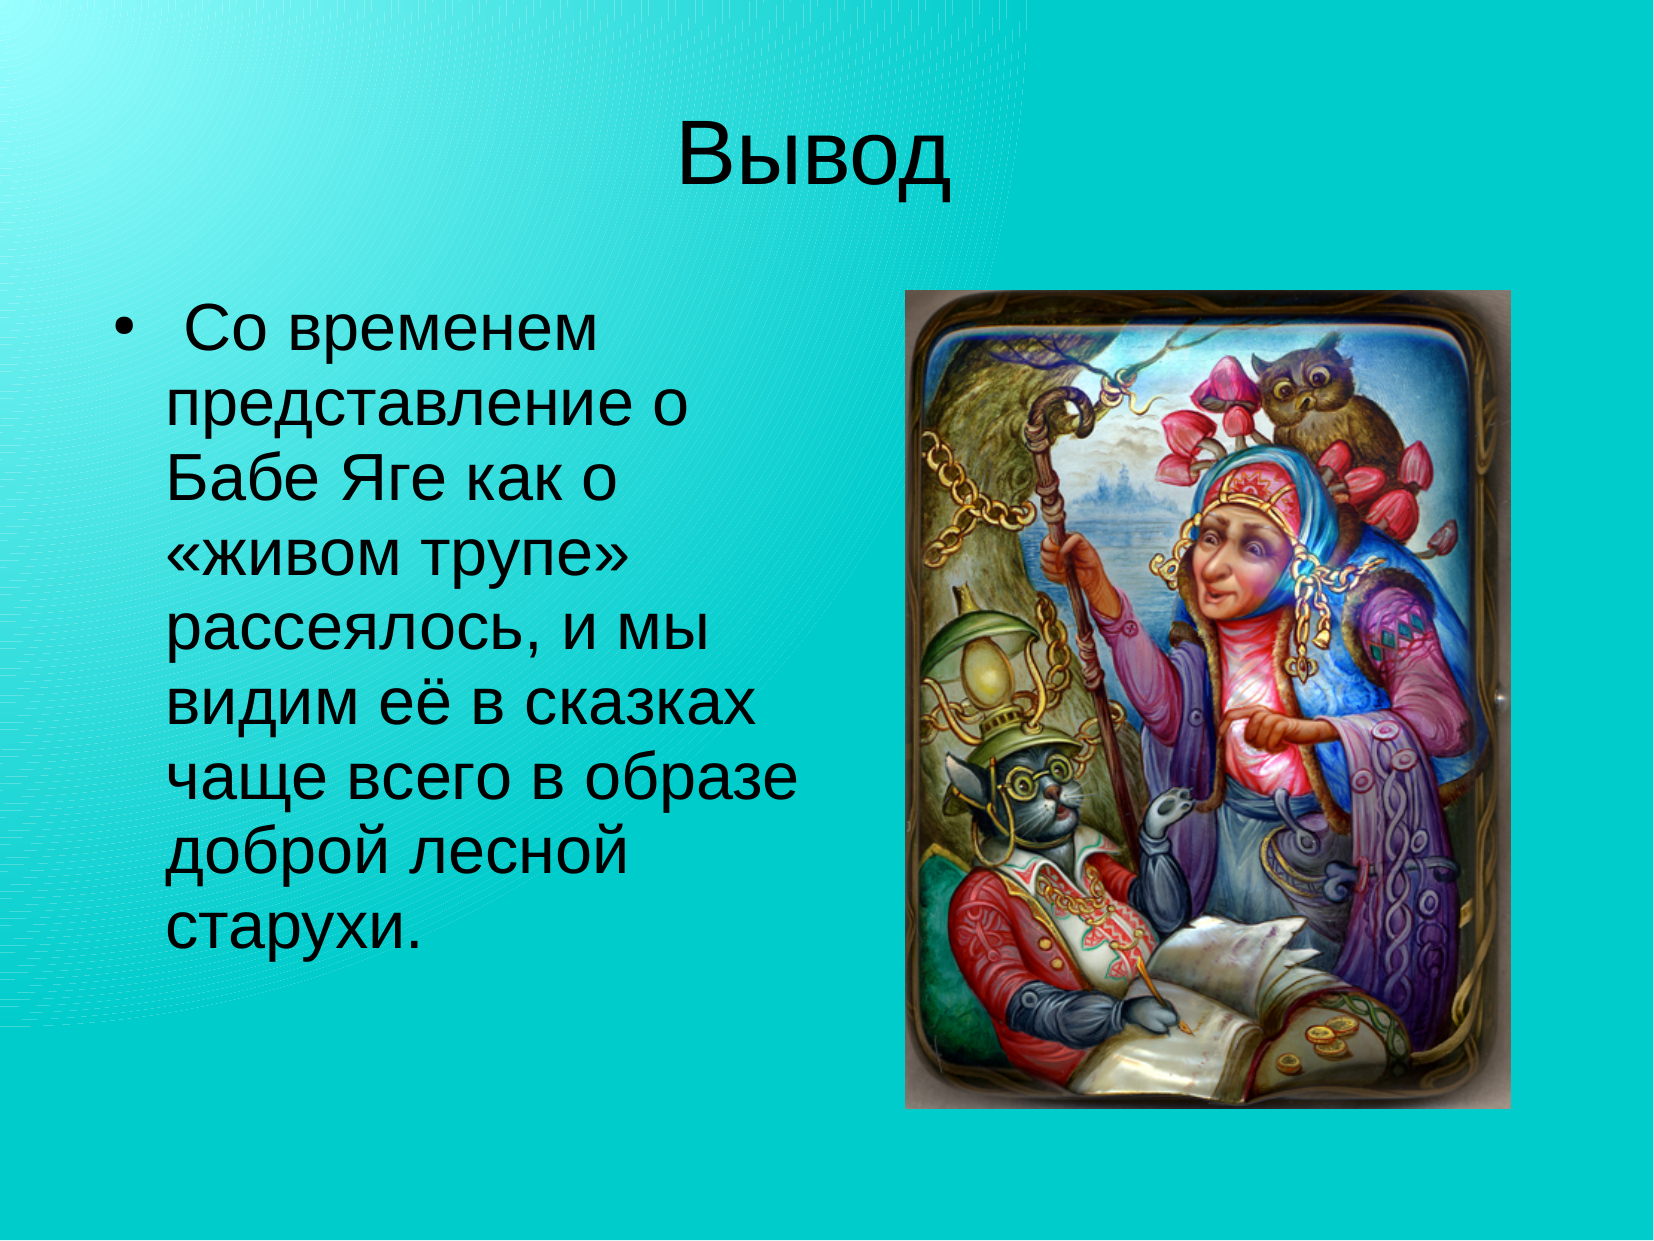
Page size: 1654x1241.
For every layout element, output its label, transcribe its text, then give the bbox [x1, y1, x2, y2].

picture [905, 290, 1511, 1109]
title Вывод [82, 49, 1571, 257]
list Со временем представление о Бабе Яге как о «живом трупе» рассеялось, и мы видим её в сказках чаще всего в образе доброй лесной старухи. [94, 290, 821, 1109]
